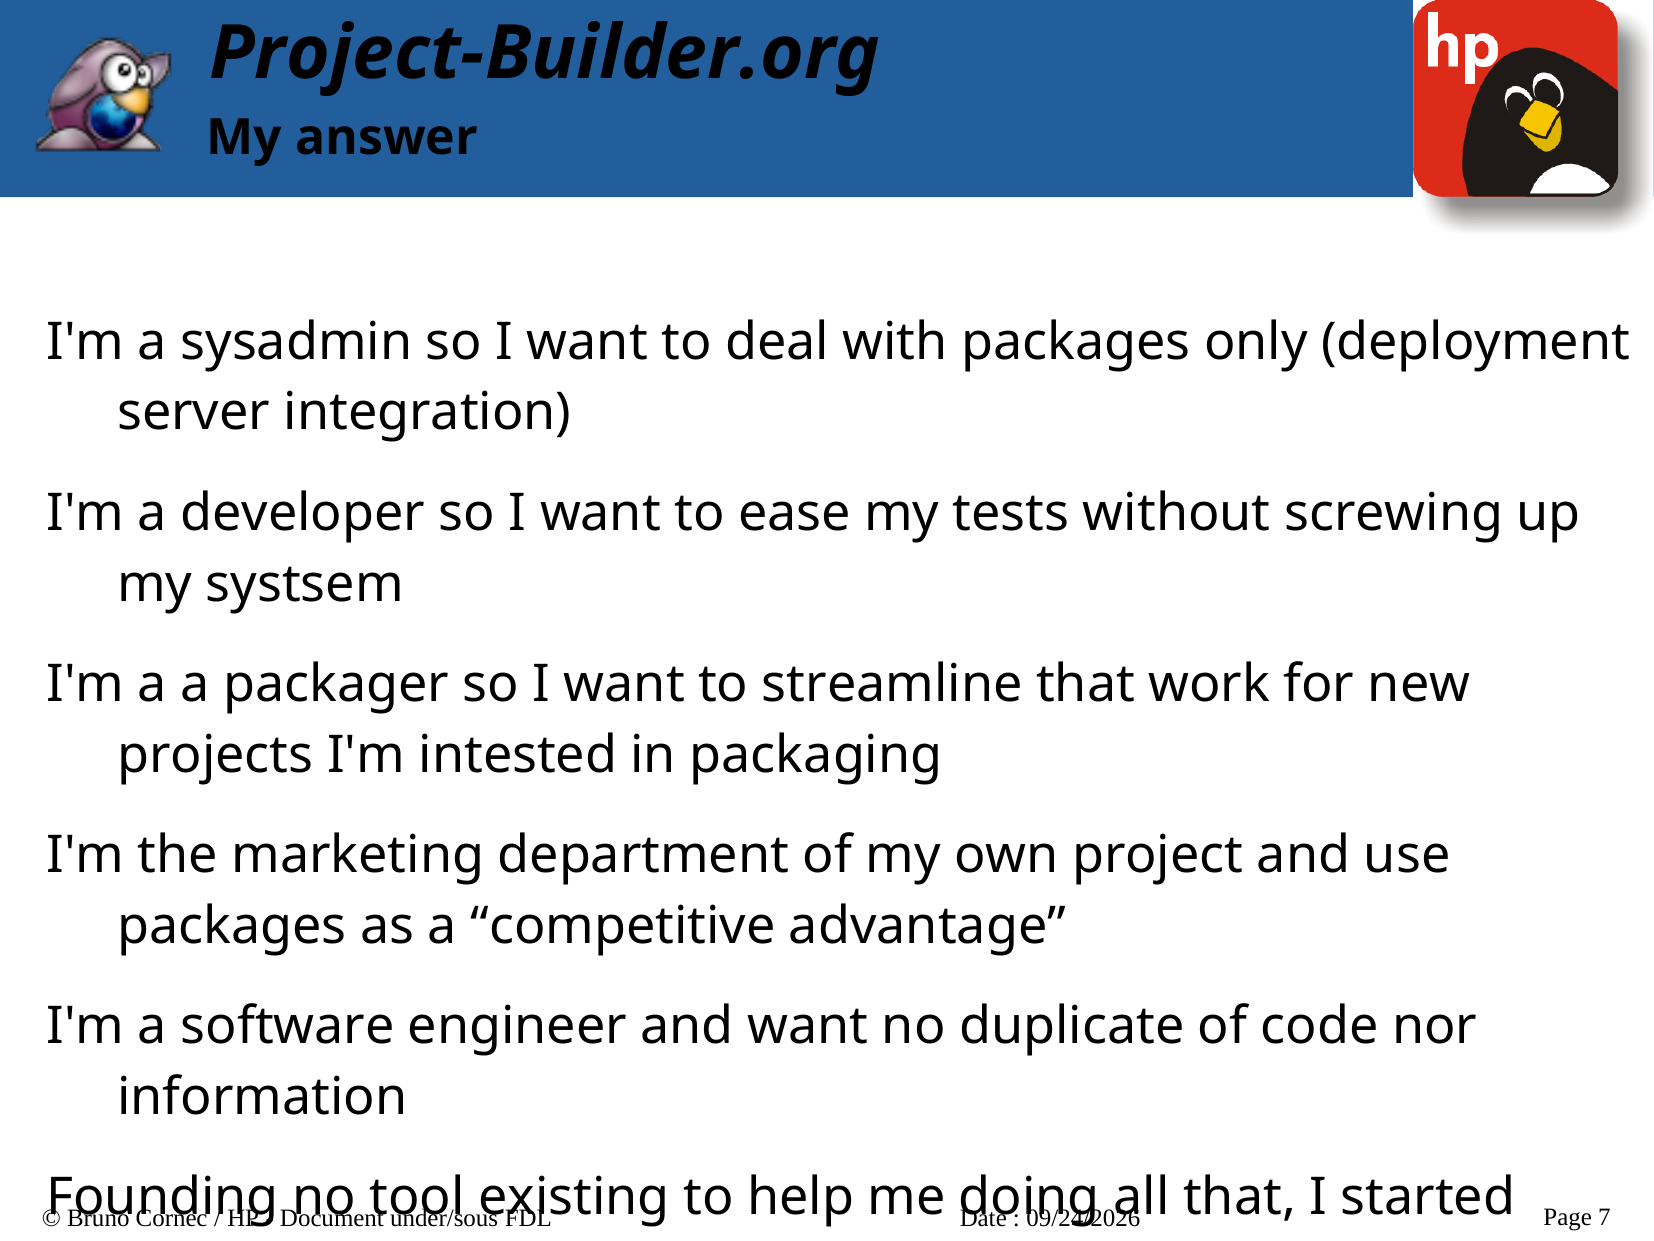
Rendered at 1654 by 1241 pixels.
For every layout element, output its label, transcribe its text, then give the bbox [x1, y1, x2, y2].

title My answer [206, 56, 1121, 218]
list I'm a sysadmin so I want to deal with packages only (deployment server integration) I'm a developer so I want to ease my tests without screwing up my systsem I'm a a packager so I want to streamline that work for new projects I'm intested in packaging I'm the marketing department of my own project and use packages as a “competitive advantage” I'm a software engineer and want no duplicate of code nor information Founding no tool existing to help me doing all that, I started writing one to scratch my own itch [34, 303, 1642, 1190]
picture [0, 0, 211, 199]
picture [1413, 0, 1654, 235]
